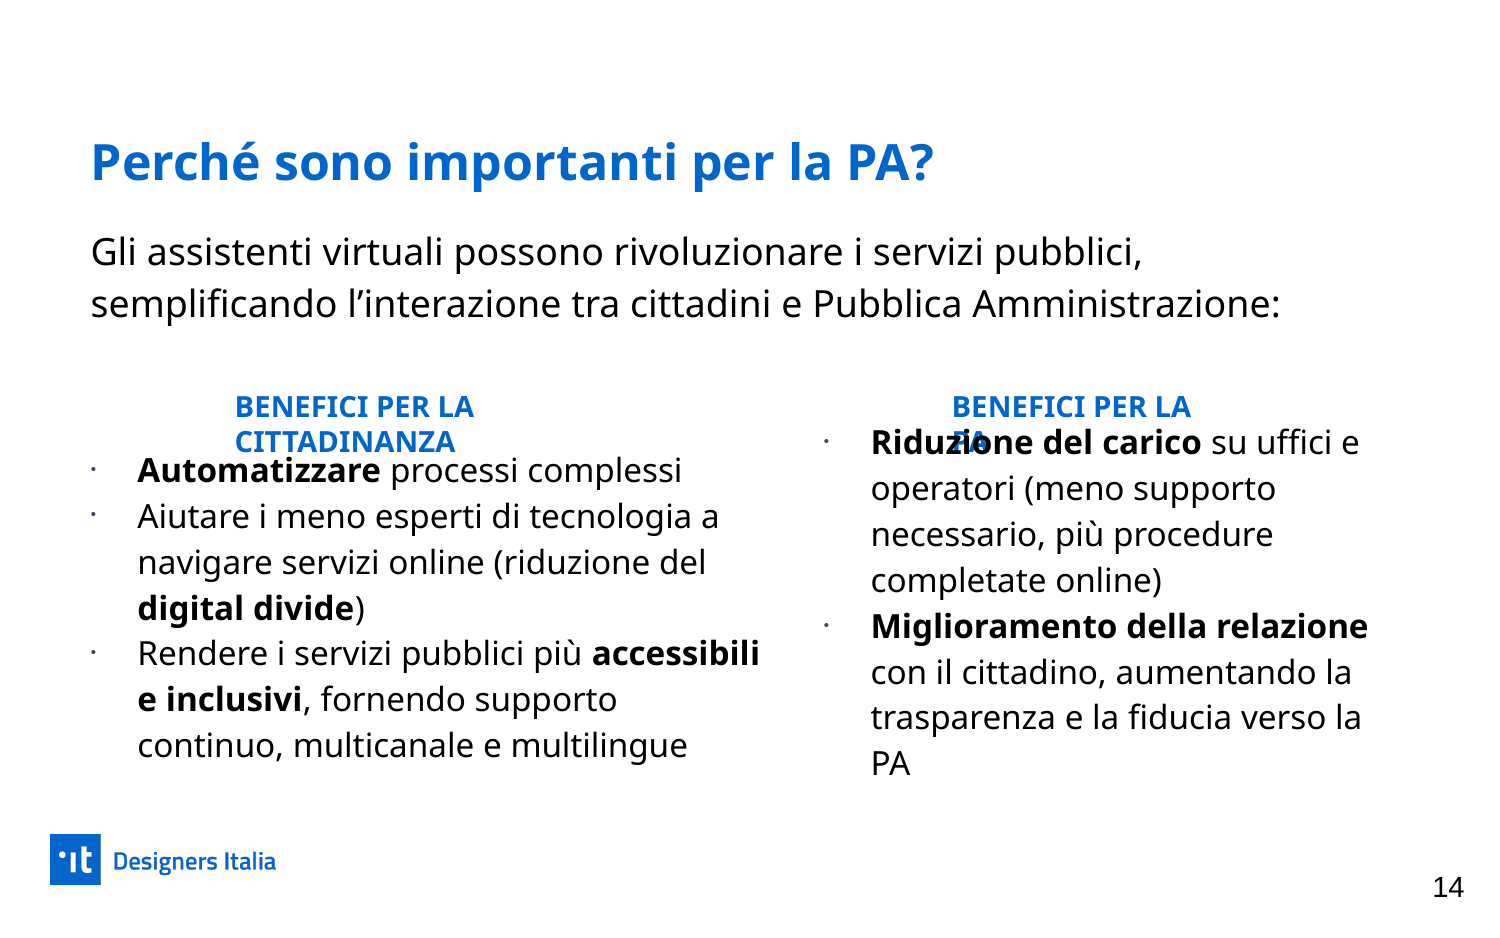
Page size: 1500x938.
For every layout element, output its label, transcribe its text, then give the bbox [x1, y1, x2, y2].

text_box Perché sono importanti per la PA? [75, 115, 1341, 196]
picture [50, 834, 289, 885]
slide_number <numero> [1389, 850, 1480, 922]
text_box BENEFICI PER LA CITTADINANZA [219, 380, 676, 428]
text_box BENEFICI PER LA PA [936, 380, 1240, 400]
text_box Automatizzare processi complessi Aiutare i meno esperti di tecnologia a navigare servizi online (riduzione del digital divide) Rendere i servizi pubblici più accessibili e inclusivi, fornendo supporto continuo, multicanale e multilingue [75, 428, 790, 780]
text_box Riduzione del carico su uffici e operatori (meno supporto necessario, più procedure completate online) Miglioramento della relazione con il cittadino, aumentando la trasparenza e la fiducia verso la PA [808, 400, 1422, 798]
text_box Gli assistenti virtuali possono rivoluzionare i servizi pubblici, semplificando l’interazione tra cittadini e Pubblica Amministrazione: [75, 206, 1341, 340]
